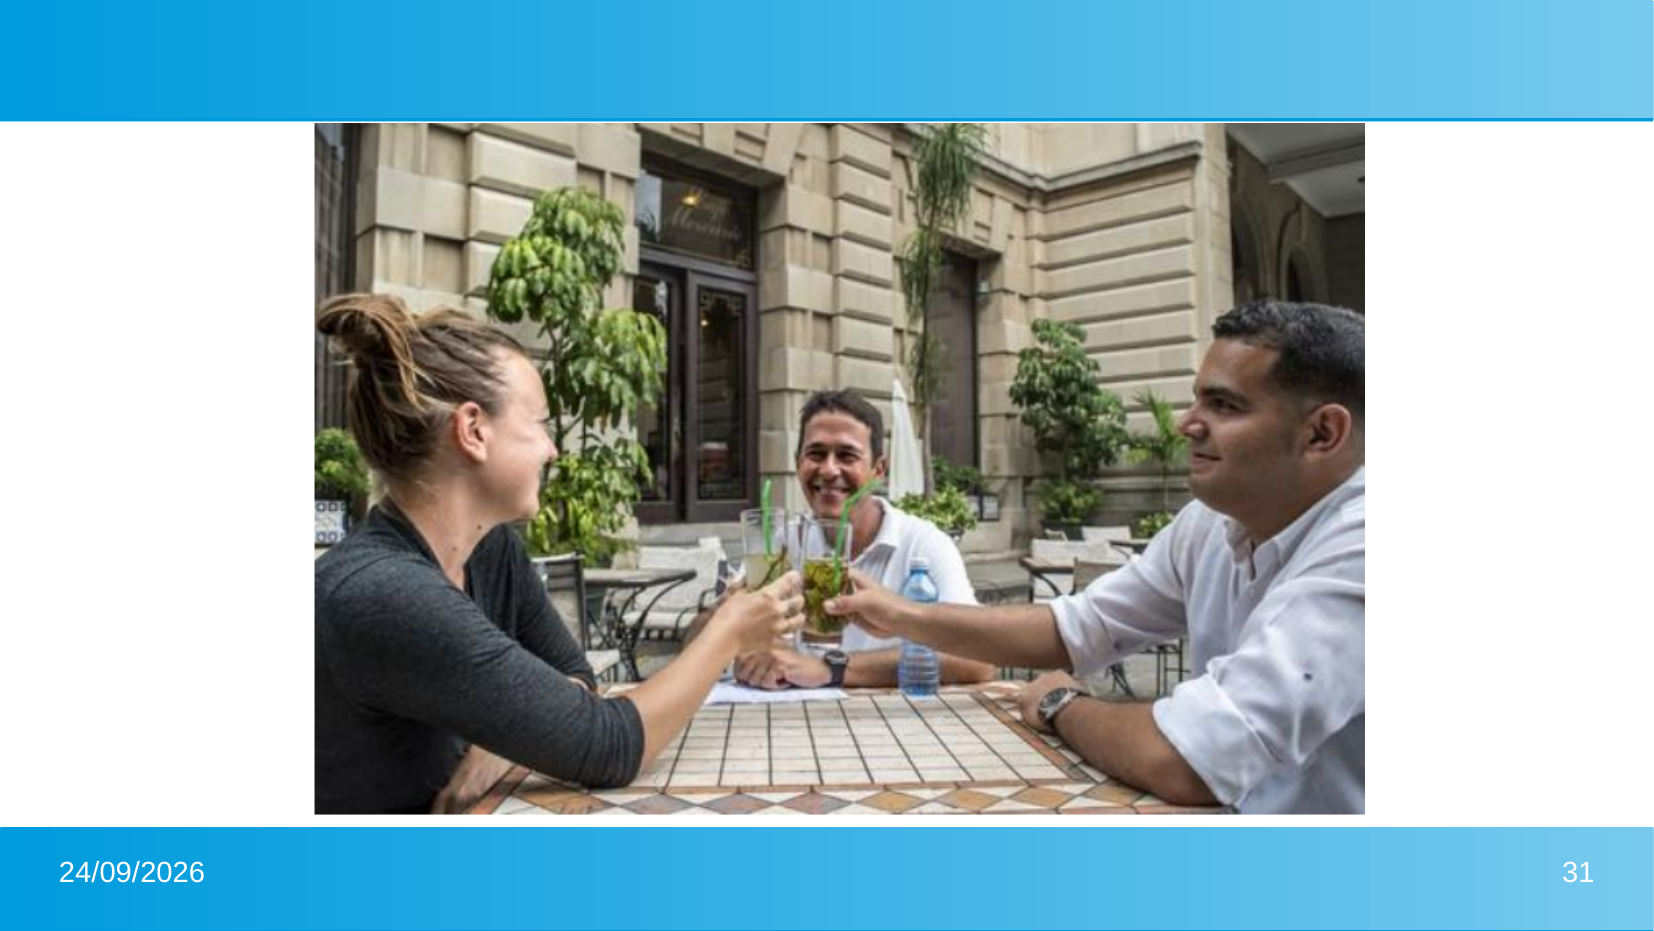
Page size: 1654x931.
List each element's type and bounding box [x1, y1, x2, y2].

picture [307, 123, 1365, 818]
